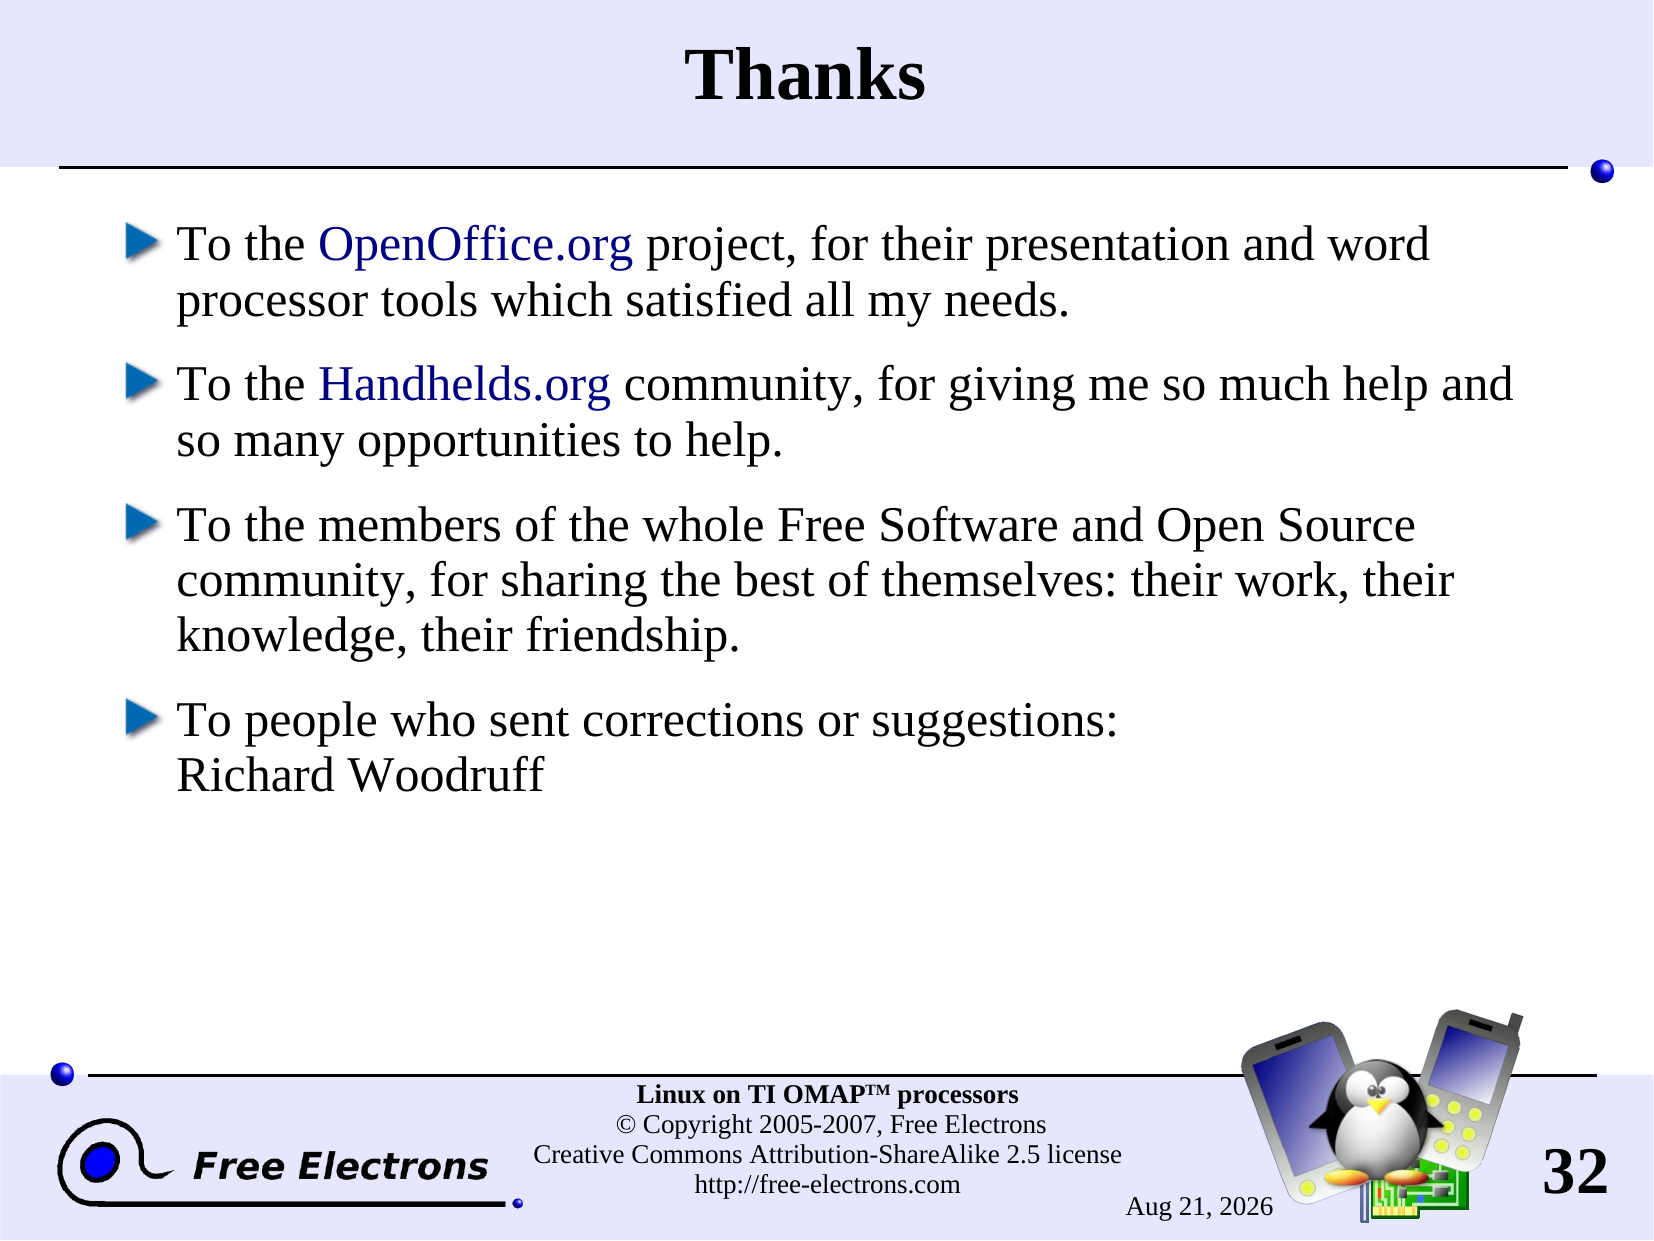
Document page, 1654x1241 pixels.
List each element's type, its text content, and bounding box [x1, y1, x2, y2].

list To the OpenOffice.org project, for their presentation and word processor tools which satisfied all my needs. To the Handhelds.org community, for giving me so much help and so many opportunities to help. To the members of the whole Free Software and Open Source community, for sharing the best of themselves: their work, their knowledge, their friendship. To people who sent corrections or suggestions: Richard Woodruff [105, 216, 1518, 1066]
picture [50, 1107, 527, 1216]
title Thanks [60, 25, 1551, 124]
picture [1231, 1007, 1538, 1241]
